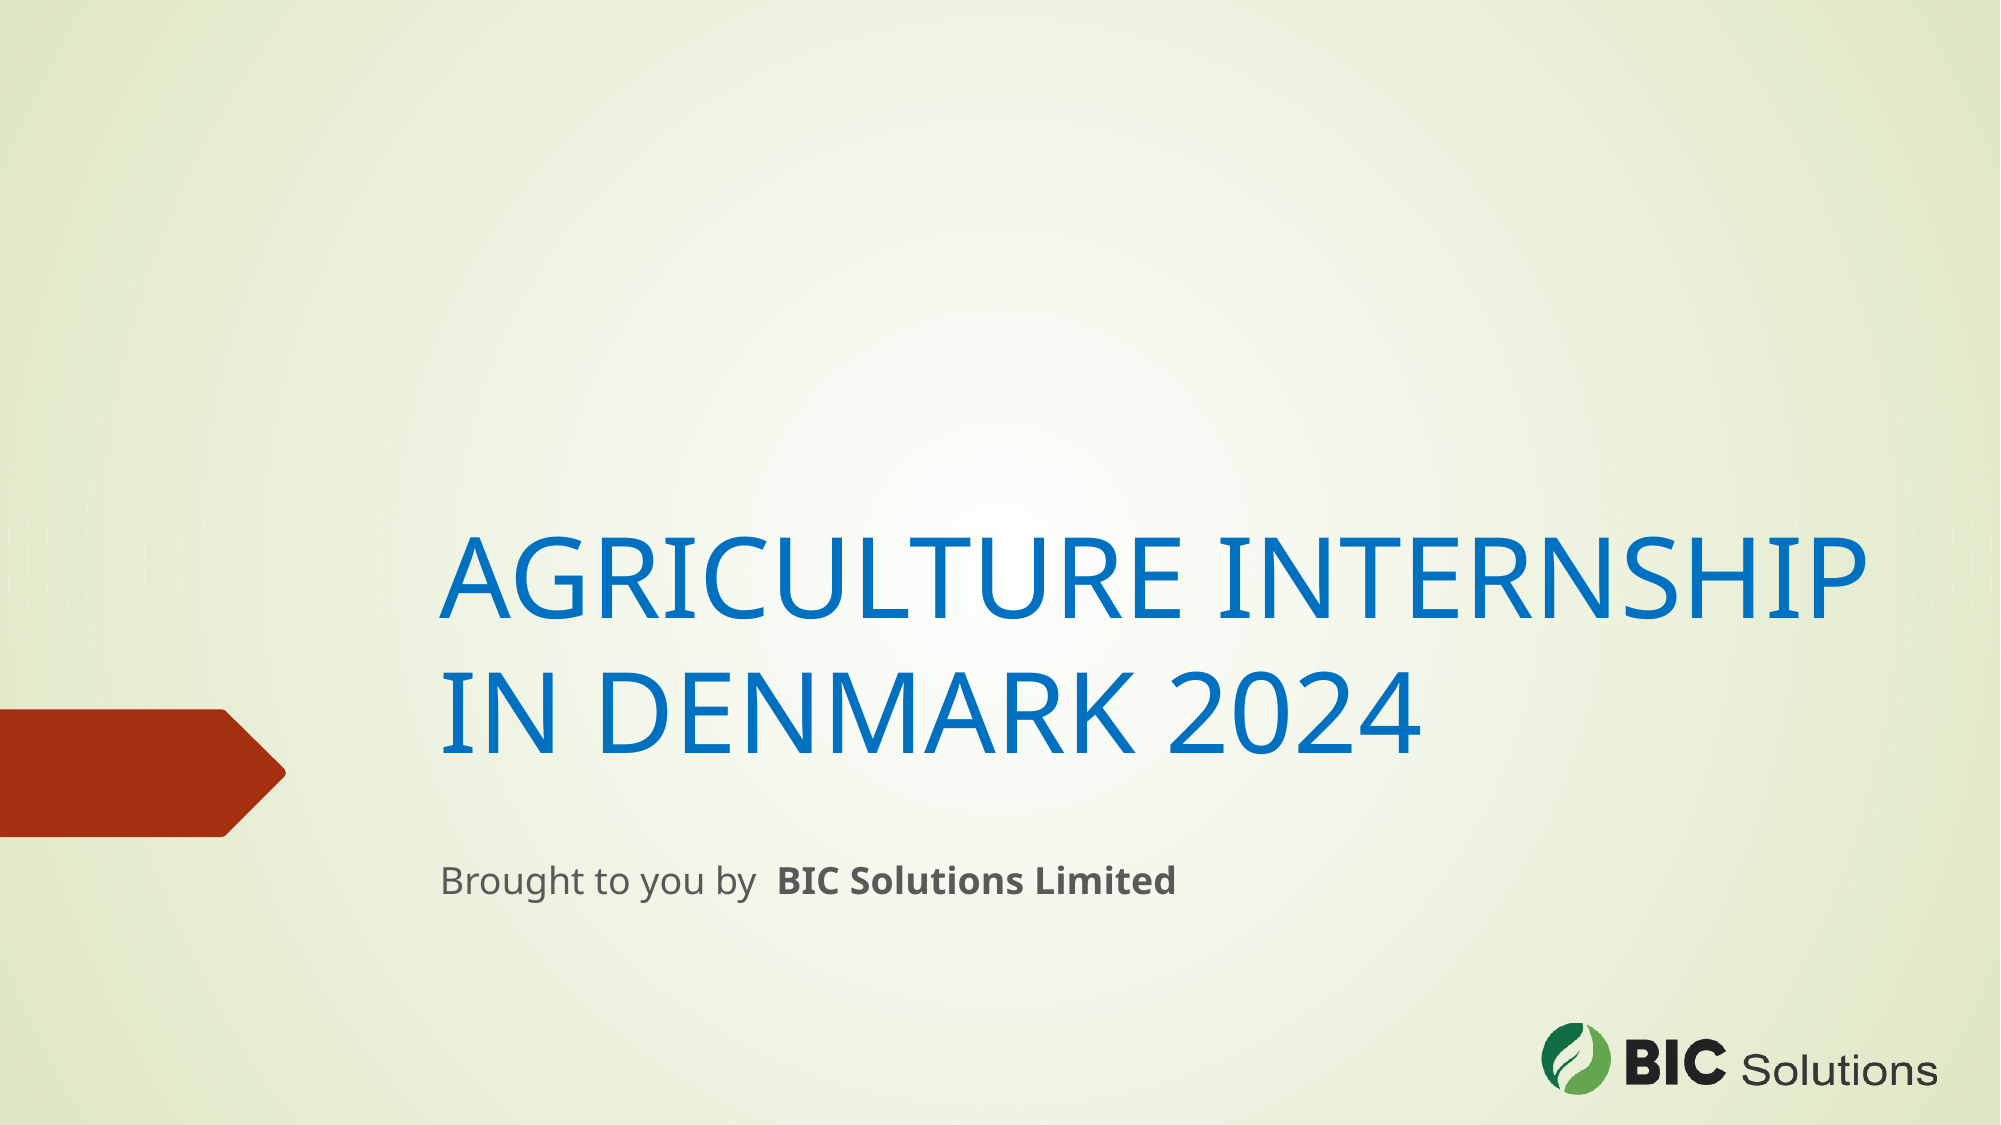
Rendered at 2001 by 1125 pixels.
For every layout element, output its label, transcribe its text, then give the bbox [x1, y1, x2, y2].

subtitle Brought to you by BIC Solutions Limited [424, 783, 1888, 969]
picture [1541, 1023, 1937, 1095]
title AGRICULTURE INTERNSHIP IN DENMARK 2024 [424, 412, 1888, 783]
